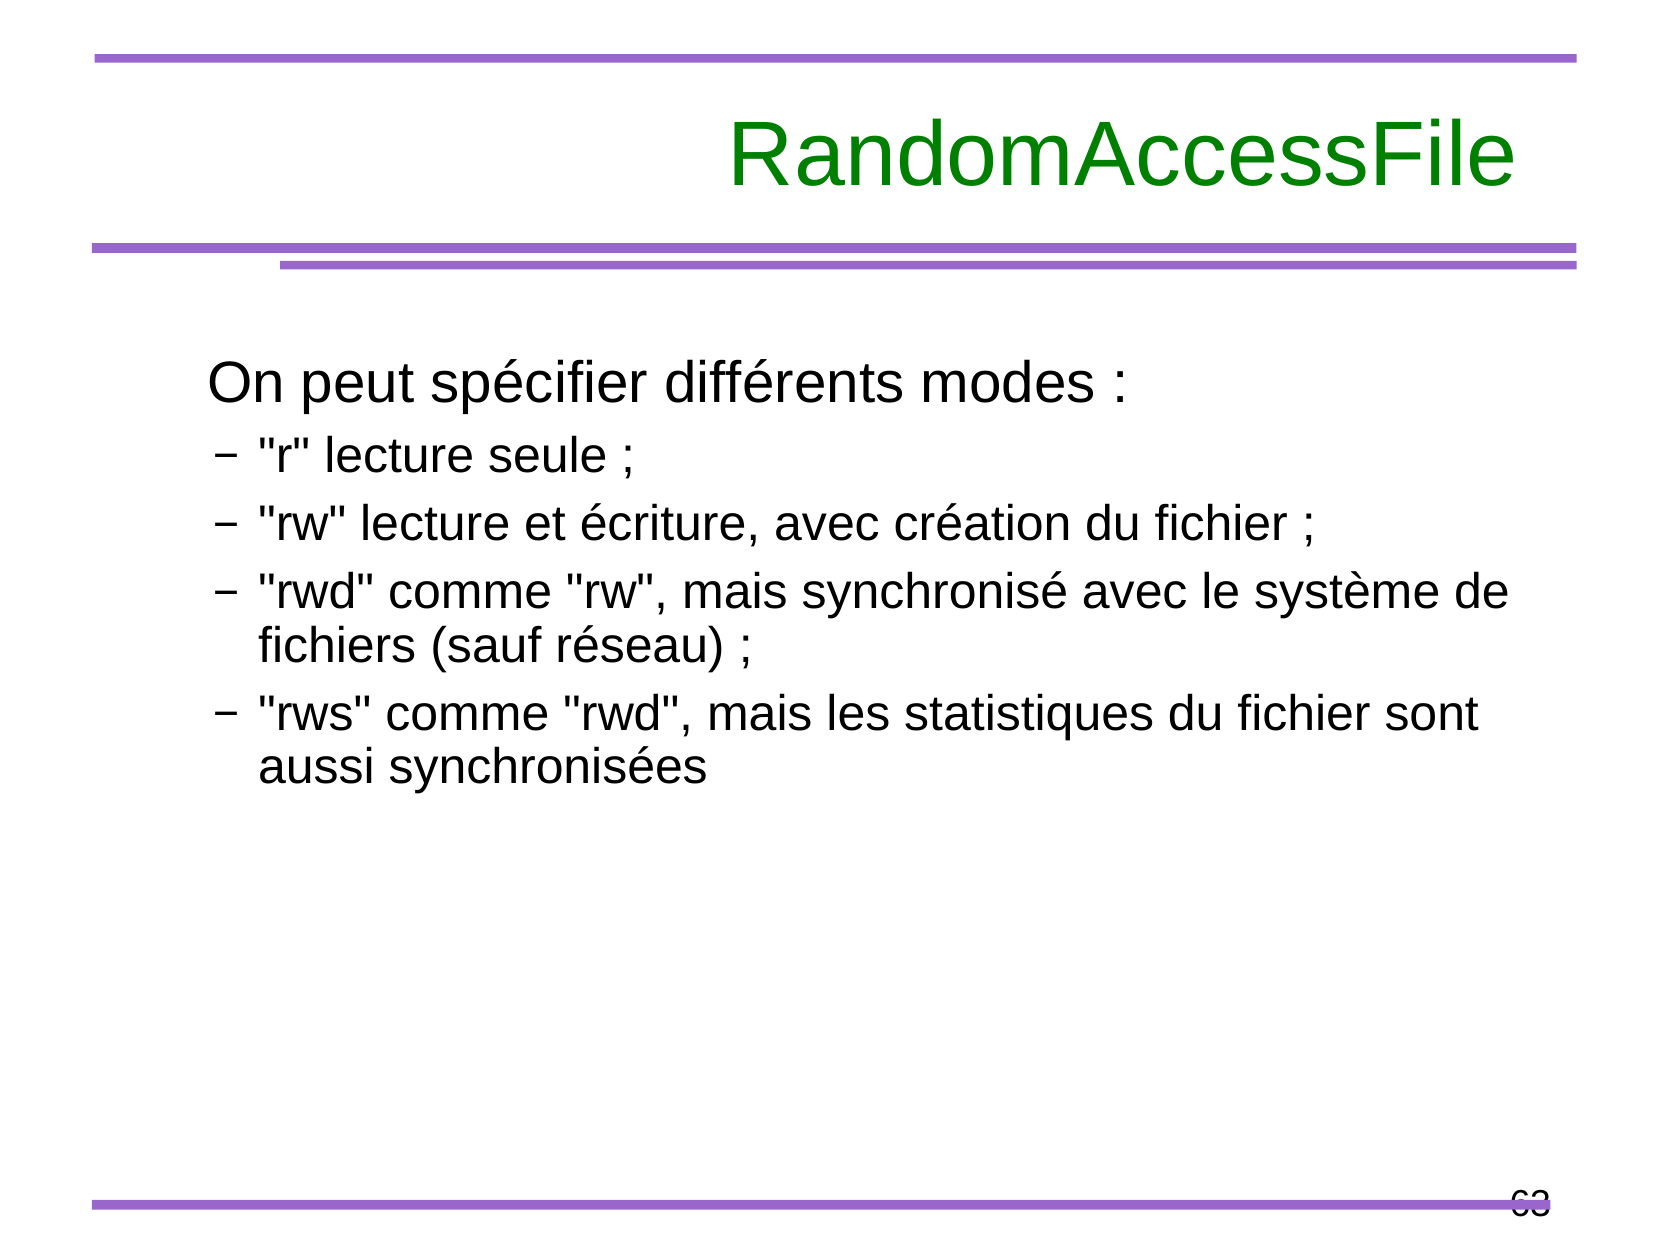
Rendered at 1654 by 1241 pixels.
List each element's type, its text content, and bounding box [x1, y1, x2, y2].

list On peut spécifier différents modes : "r" lecture seule ; "rw" lecture et écriture, avec création du fichier ; "rwd" comme "rw", mais synchronisé avec le système de fichiers (sauf réseau) ; "rws" comme "rwd", mais les statistiques du fichier sont aussi synchronisées [121, 344, 1534, 1127]
title RandomAccessFile [121, 49, 1534, 257]
